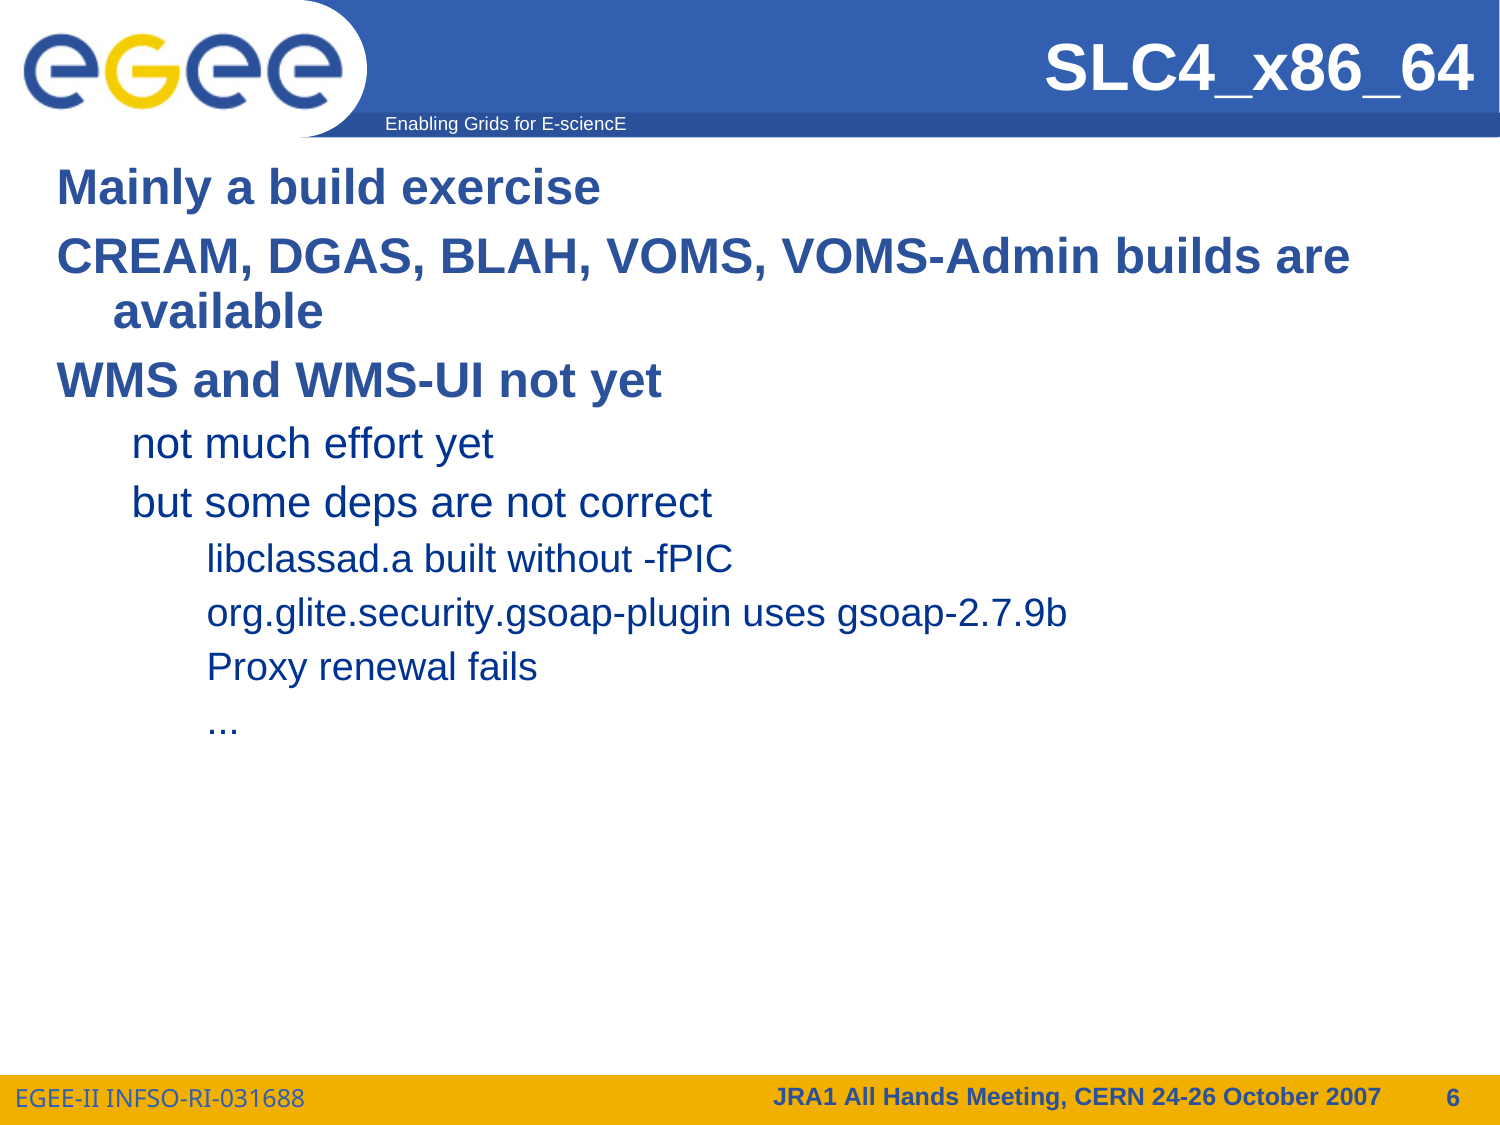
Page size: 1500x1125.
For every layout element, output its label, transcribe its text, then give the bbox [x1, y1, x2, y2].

title SLC4_x86_64 [369, 16, 1475, 118]
list Mainly a build exercise CREAM, DGAS, BLAH, VOMS, VOMS-Admin builds are available WMS and WMS-UI not yet not much effort yet but some deps are not correct libclassad.a built without -fPIC org.glite.security.gsoap-plugin uses gsoap-2.7.9b Proxy renewal fails ... [56, 159, 1466, 1036]
picture [18, 30, 349, 112]
